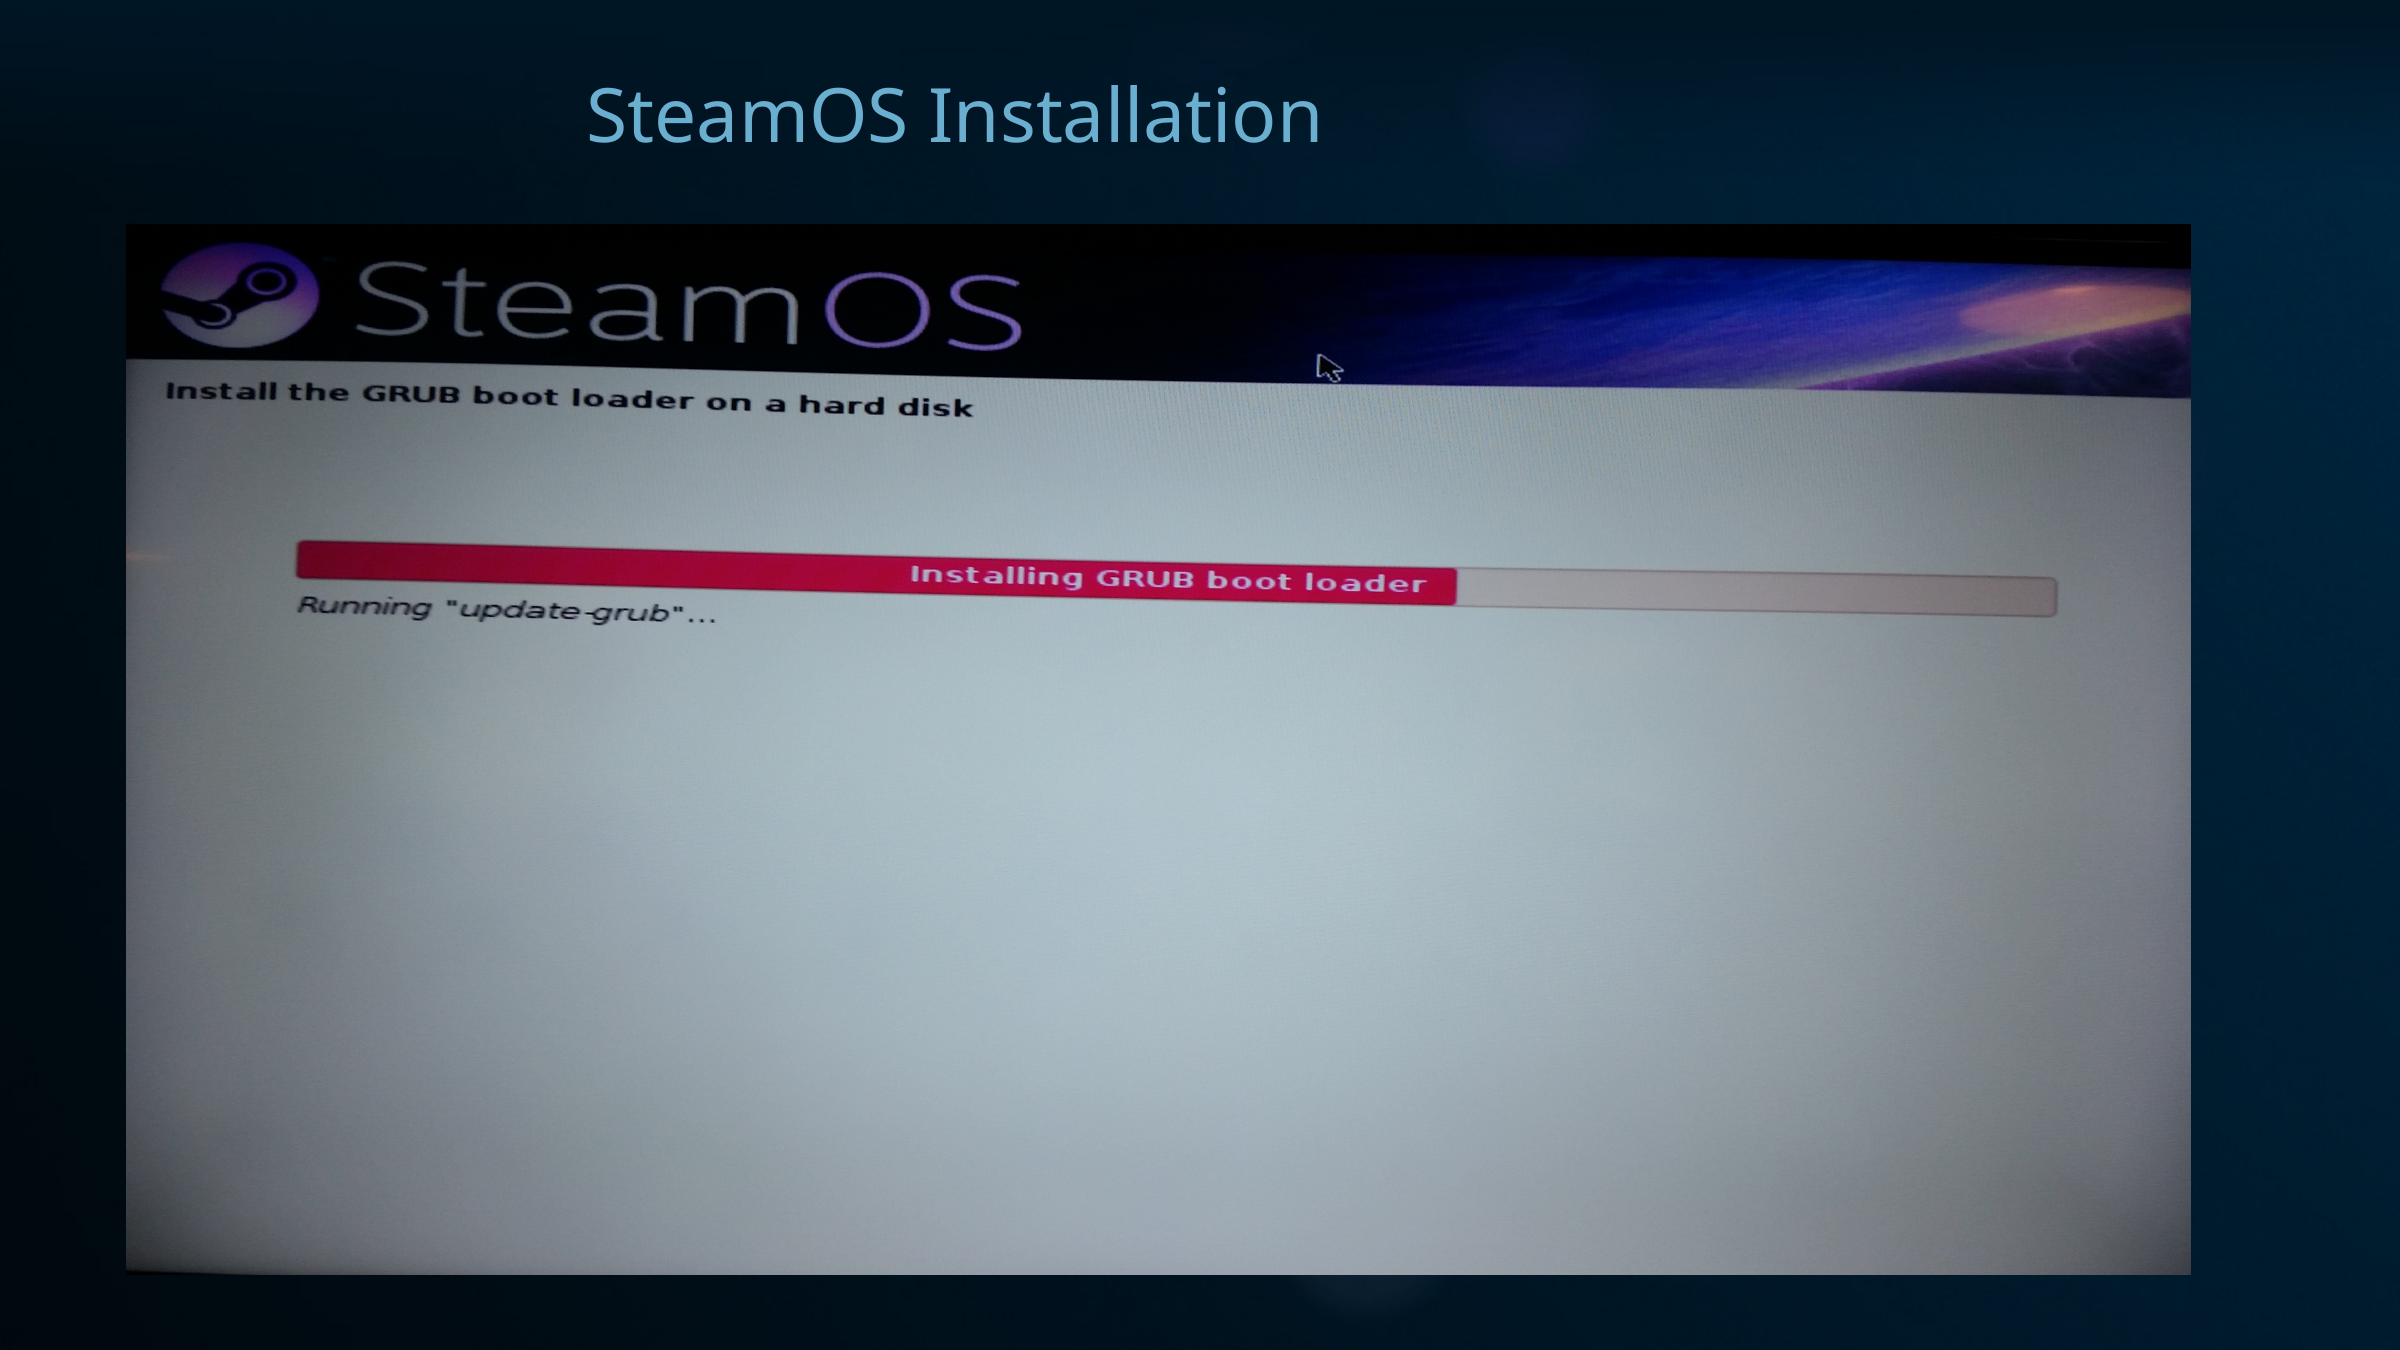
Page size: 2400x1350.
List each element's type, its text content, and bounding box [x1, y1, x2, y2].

text_box SteamOS Installation [571, 60, 1339, 166]
picture [0, 0, 2400, 1350]
